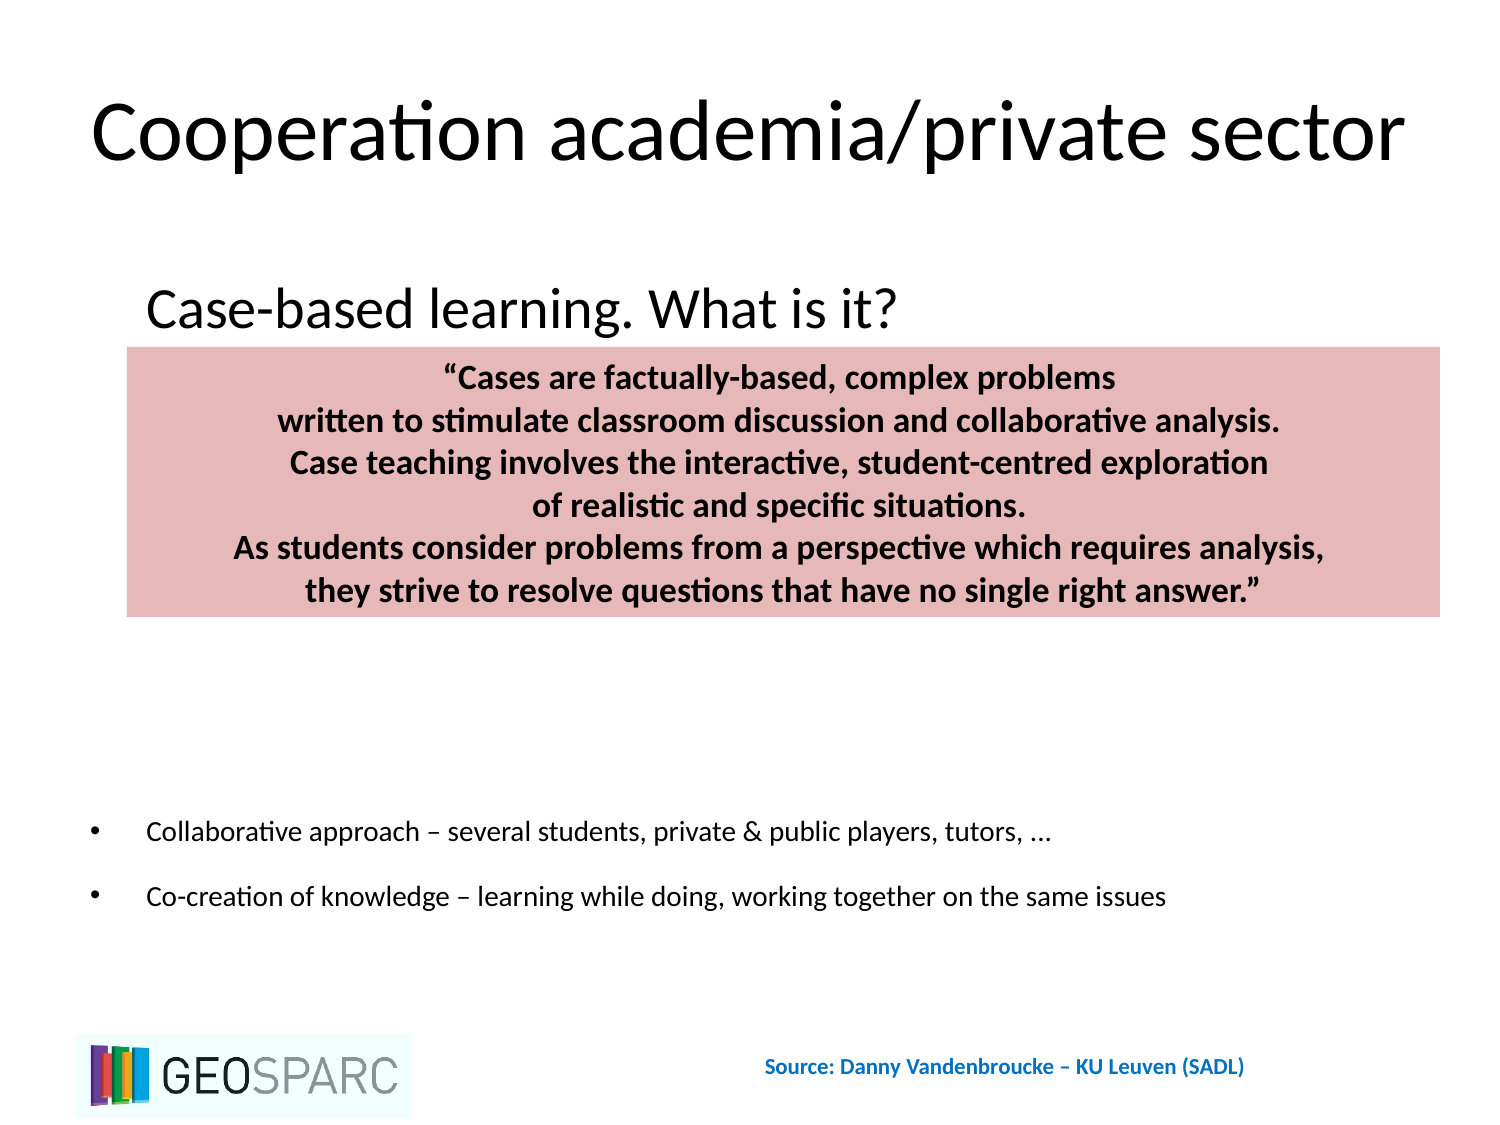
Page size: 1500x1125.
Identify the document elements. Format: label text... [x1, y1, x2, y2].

list Case-based learning. What is it? Collaborative approach – several students, private & public players, tutors, ... Co-creation of knowledge – learning while doing, working together on the same issues [75, 262, 1425, 1021]
picture [75, 1034, 412, 1118]
text_box Source: Danny Vandenbroucke – KU Leuven (SADL) [750, 1050, 1462, 1097]
title Cooperation academia/private sector [75, 45, 1425, 233]
text_box “Cases are factually-based, complex problems written to stimulate classroom discussion and collaborative analysis. Case teaching involves the interactive, student-centred exploration of realistic and specific situations. As students consider problems from a perspective which requires analysis, they strive to resolve questions that have no single right answer.” [126, 346, 1440, 617]
